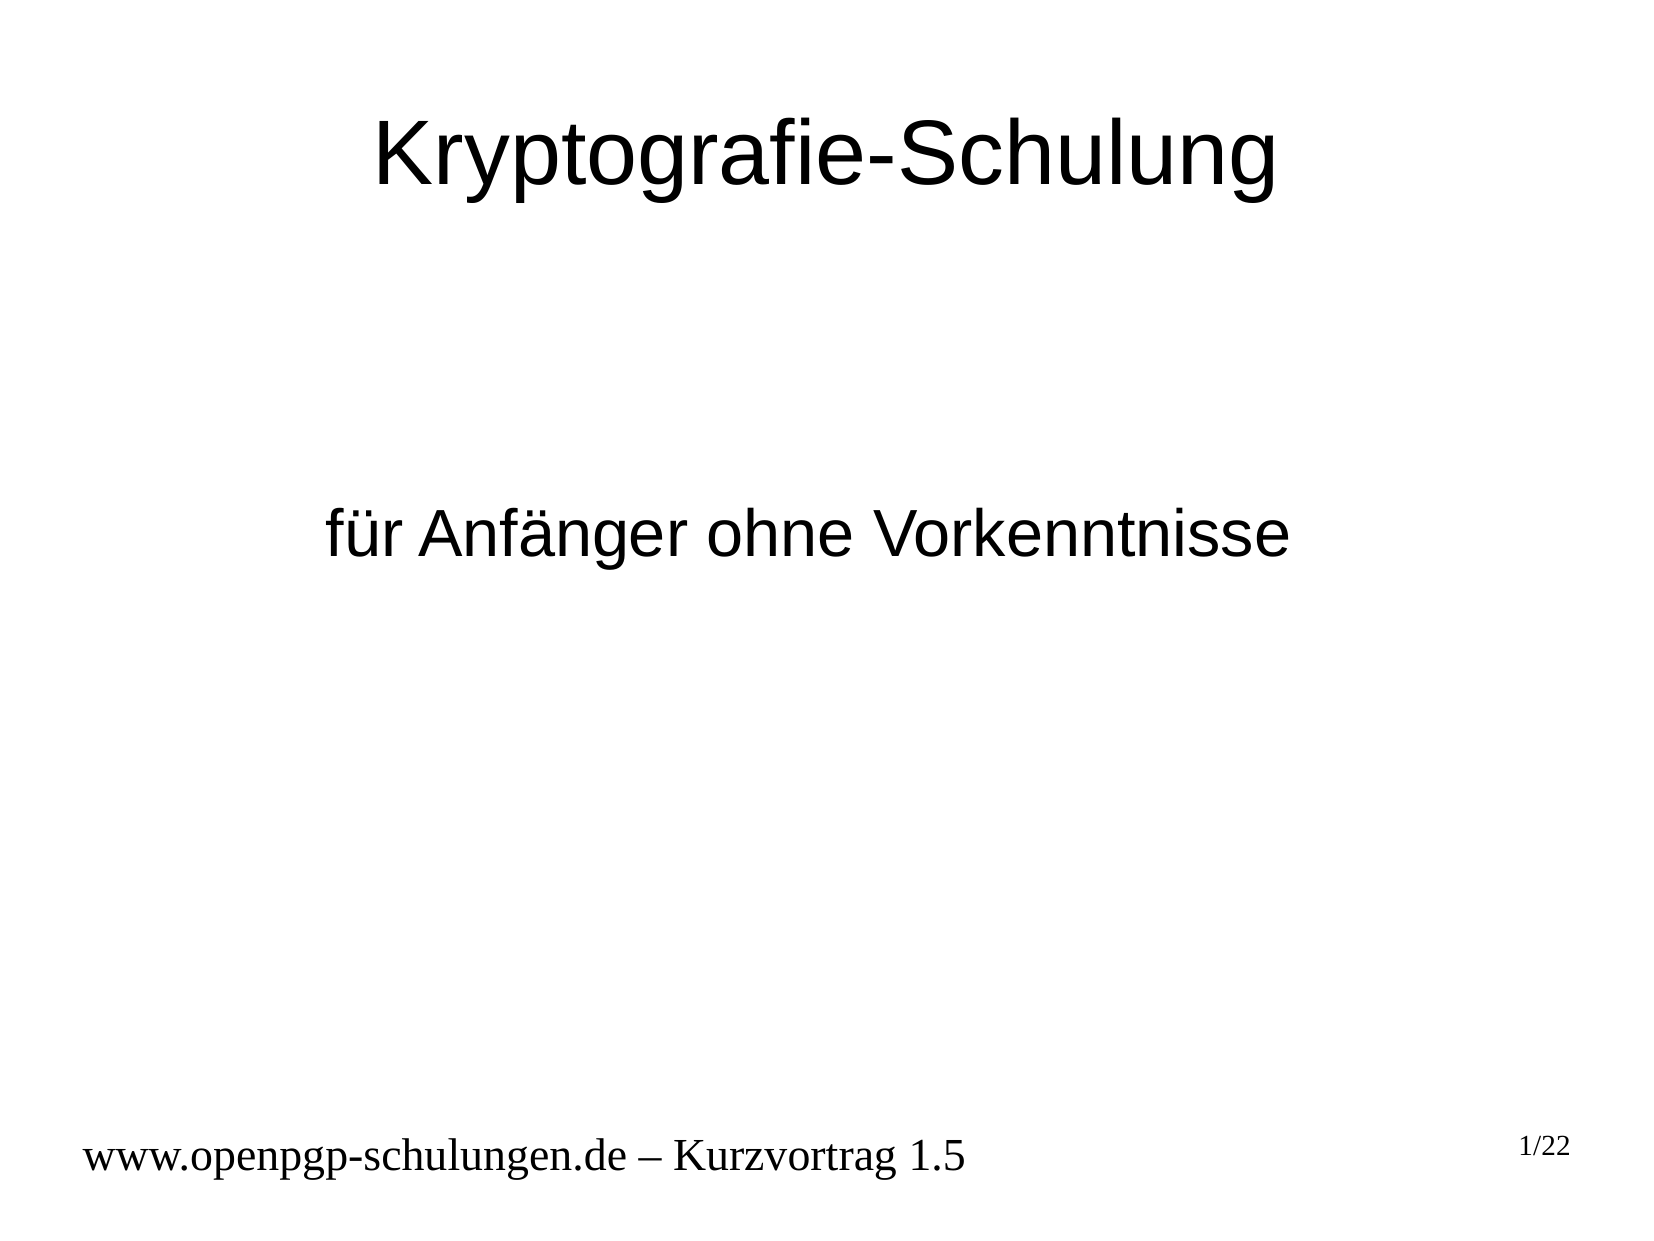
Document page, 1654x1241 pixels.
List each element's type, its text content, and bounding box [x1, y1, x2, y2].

list für Anfänger ohne Vorkenntnisse [283, 496, 1335, 1010]
title Kryptografie-Schulung [82, 49, 1571, 257]
